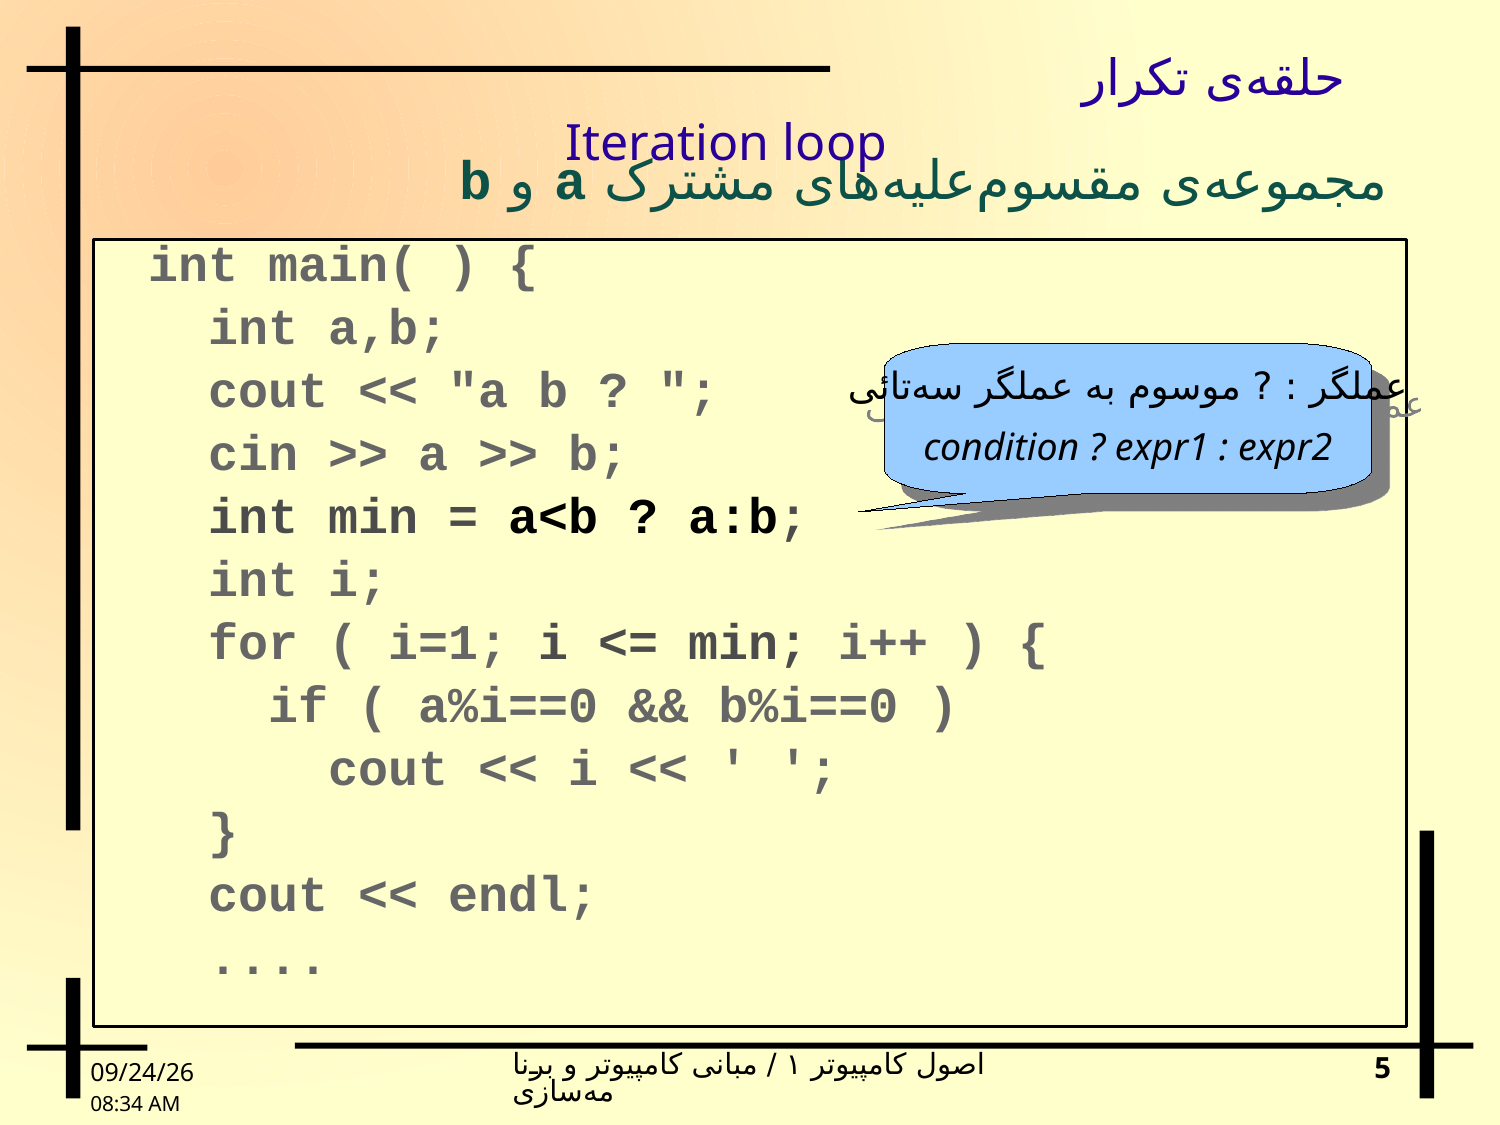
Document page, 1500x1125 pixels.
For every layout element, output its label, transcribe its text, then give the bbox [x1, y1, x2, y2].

title حلقه‌ی تکرار Iteration loop [86, 52, 1367, 172]
list int main( ) { int a,b; cout << "a b ? "; cin >> a >> b; int min = a<b ? a:b; int i; for ( i=1; i <= min; i++ ) { if ( a%i==0 && b%i==0 ) cout << i << ' '; } cout << endl; .... [93, 239, 1407, 1027]
list مجموعه‌ی مقسوم‌علیه‌های مشترک a و b [92, 148, 1441, 234]
text_box عملگر : ? موسوم به عملگر سه‌تائی condition ? expr1 : expr2 [858, 343, 1372, 512]
